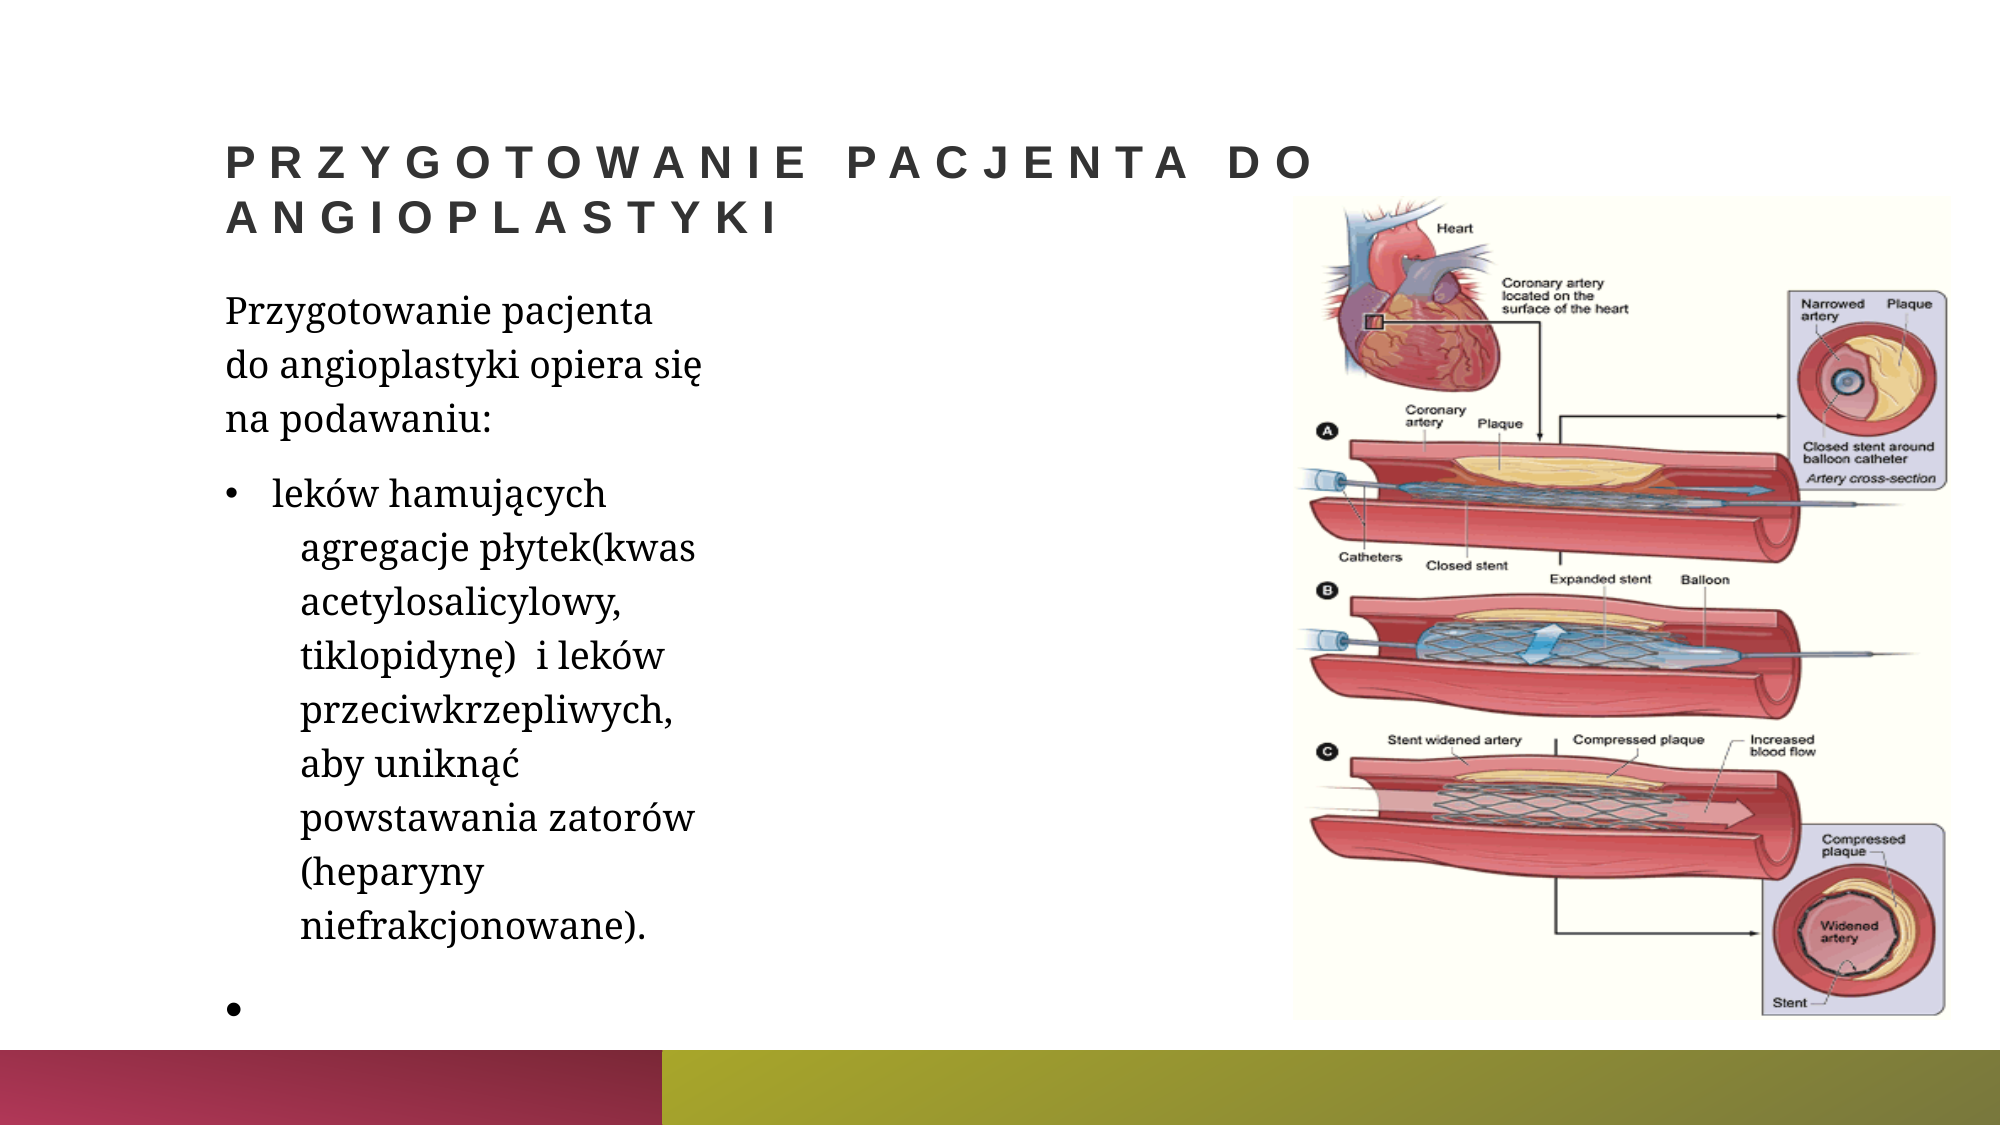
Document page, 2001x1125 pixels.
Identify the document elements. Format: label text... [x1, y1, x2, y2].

title Przygotowanie pacjenta do angioplastyki [225, 130, 1906, 334]
list Przygotowanie pacjenta do angioplastyki opiera się na podawaniu: leków hamujących agregacje płytek(kwas acetylosalicylowy, tiklopidynę) i leków przeciwkrzepliwych, aby uniknąć powstawania zatorów(heparyny niefrakcjonowane). [225, 278, 707, 997]
picture [1293, 196, 1951, 1020]
